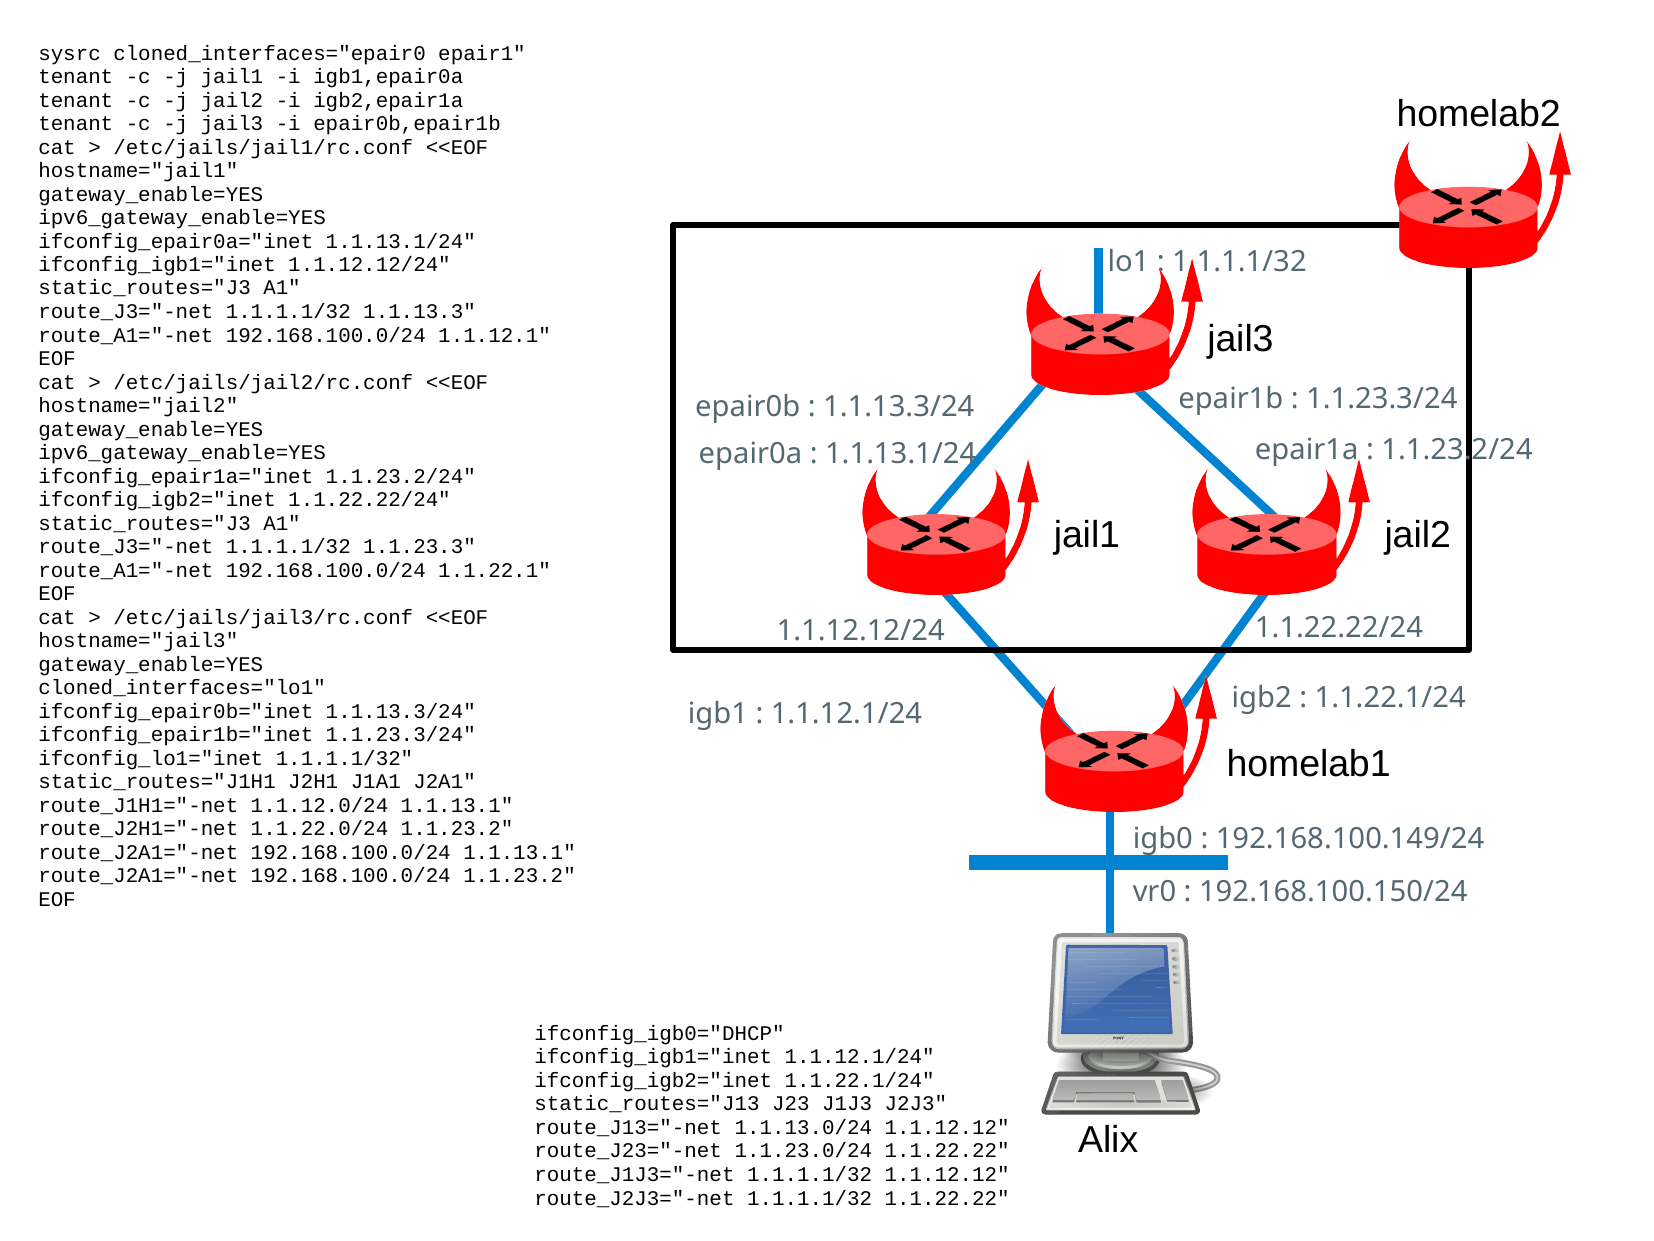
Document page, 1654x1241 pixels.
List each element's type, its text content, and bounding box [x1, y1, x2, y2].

picture [862, 485, 1039, 595]
text_box jail3 [1203, 321, 1300, 367]
text_box ifconfig_igb0="DHCP" ifconfig_igb1="inet 1.1.12.1/24" ifconfig_igb2="inet 1.1.22.1/24" static_routes="J13 J23 J1J3 J2J3" route_J13="-net 1.1.13.0/24 1.1.12.12" route_J23="-net 1.1.23.0/24 1.1.22.22" route_J1J3="-net 1.1.1.1/32 1.1.12.12" route_J2J3="-net 1.1.1.1/32 1.1.22.22" [519, 1015, 1055, 1229]
text_box 1.1.12.12/24 [761, 602, 1004, 662]
text_box jail2 [1472, 506, 1477, 564]
text_box epair1a : 1.1.23.2/24 [1240, 421, 1642, 473]
picture [1192, 457, 1370, 595]
text_box homelab2 [1381, 84, 1576, 142]
text_box epair1b : 1.1.23.3/24 [1163, 370, 1571, 422]
picture [1040, 673, 1217, 812]
text_box jail1 [1039, 506, 1146, 564]
text_box homelab1 [1217, 734, 1406, 792]
text_box igb2 : 1.1.22.1/24 [1216, 669, 1571, 721]
text_box 1.1.22.22/24 [1240, 598, 1489, 662]
picture [1027, 921, 1230, 1124]
text_box igb1 : 1.1.12.1/24 [673, 685, 1032, 745]
picture [1394, 129, 1571, 268]
text_box sysrc cloned_interfaces="epair0 epair1" tenant -c -j jail1 -i igb1,epair0a tenant -c -j jail2 -i igb2,epair1a tenant -c -j jail3 -i epair0b,epair1b cat > /etc/jails/jail1/rc.conf <<EOF hostname="jail1" gateway_enable=YES ipv6_gateway_enable=YES ifconfig_epair0a="inet 1.1.13.1/24" ifconfig_igb1="inet 1.1.12.12/24" static_routes="J3 A1" route_J3="-net 1.1.1.1/32 1.1.13.3" route_A1="-net 192.168.100.0/24 1.1.12.1" EOF cat > /etc/jails/jail2/rc.conf <<EOF hostname="jail2" gateway_enable=YES ipv6_gateway_enable=YES ifconfig_epair1a="inet 1.1.23.2/24" ifconfig_igb2="inet 1.1.22.22/24" static_routes="J3 A1" route_J3="-net 1.1.1.1/32 1.1.23.3" route_A1="-net 192.168.100.0/24 1.1.22.1" EOF cat > /etc/jails/jail3/rc.conf <<EOF hostname="jail3" gateway_enable=YES cloned_interfaces="lo1" ifconfig_epair0b="inet 1.1.13.3/24" ifconfig_epair1b="inet 1.1.23.3/24" ifconfig_lo1="inet 1.1.1.1/32" static_routes="J1H1 J2H1 J1A1 J2A1" route_J1H1="-net 1.1.12.0/24 1.1.13.1" route_J2H1="-net 1.1.22.0/24 1.1.23.2" route_J2A1="-net 192.168.100.0/24 1.1.13.1" route_J2A1="-net 192.168.100.0/24 1.1.23.2" EOF [23, 35, 615, 920]
text_box vr0 : 192.168.100.150/24 [1118, 862, 1571, 927]
picture [1026, 256, 1203, 395]
text_box jail2 [1370, 506, 1466, 564]
text_box igb0 : 192.168.100.149/24 [1118, 810, 1607, 898]
text_box epair0b : 1.1.13.3/24 [680, 377, 1087, 438]
text_box lo1 : 1.1.1.1/32 [1092, 232, 1441, 321]
text_box Alix [1063, 1110, 1171, 1168]
text_box epair0a : 1.1.13.1/24 [683, 425, 1111, 485]
